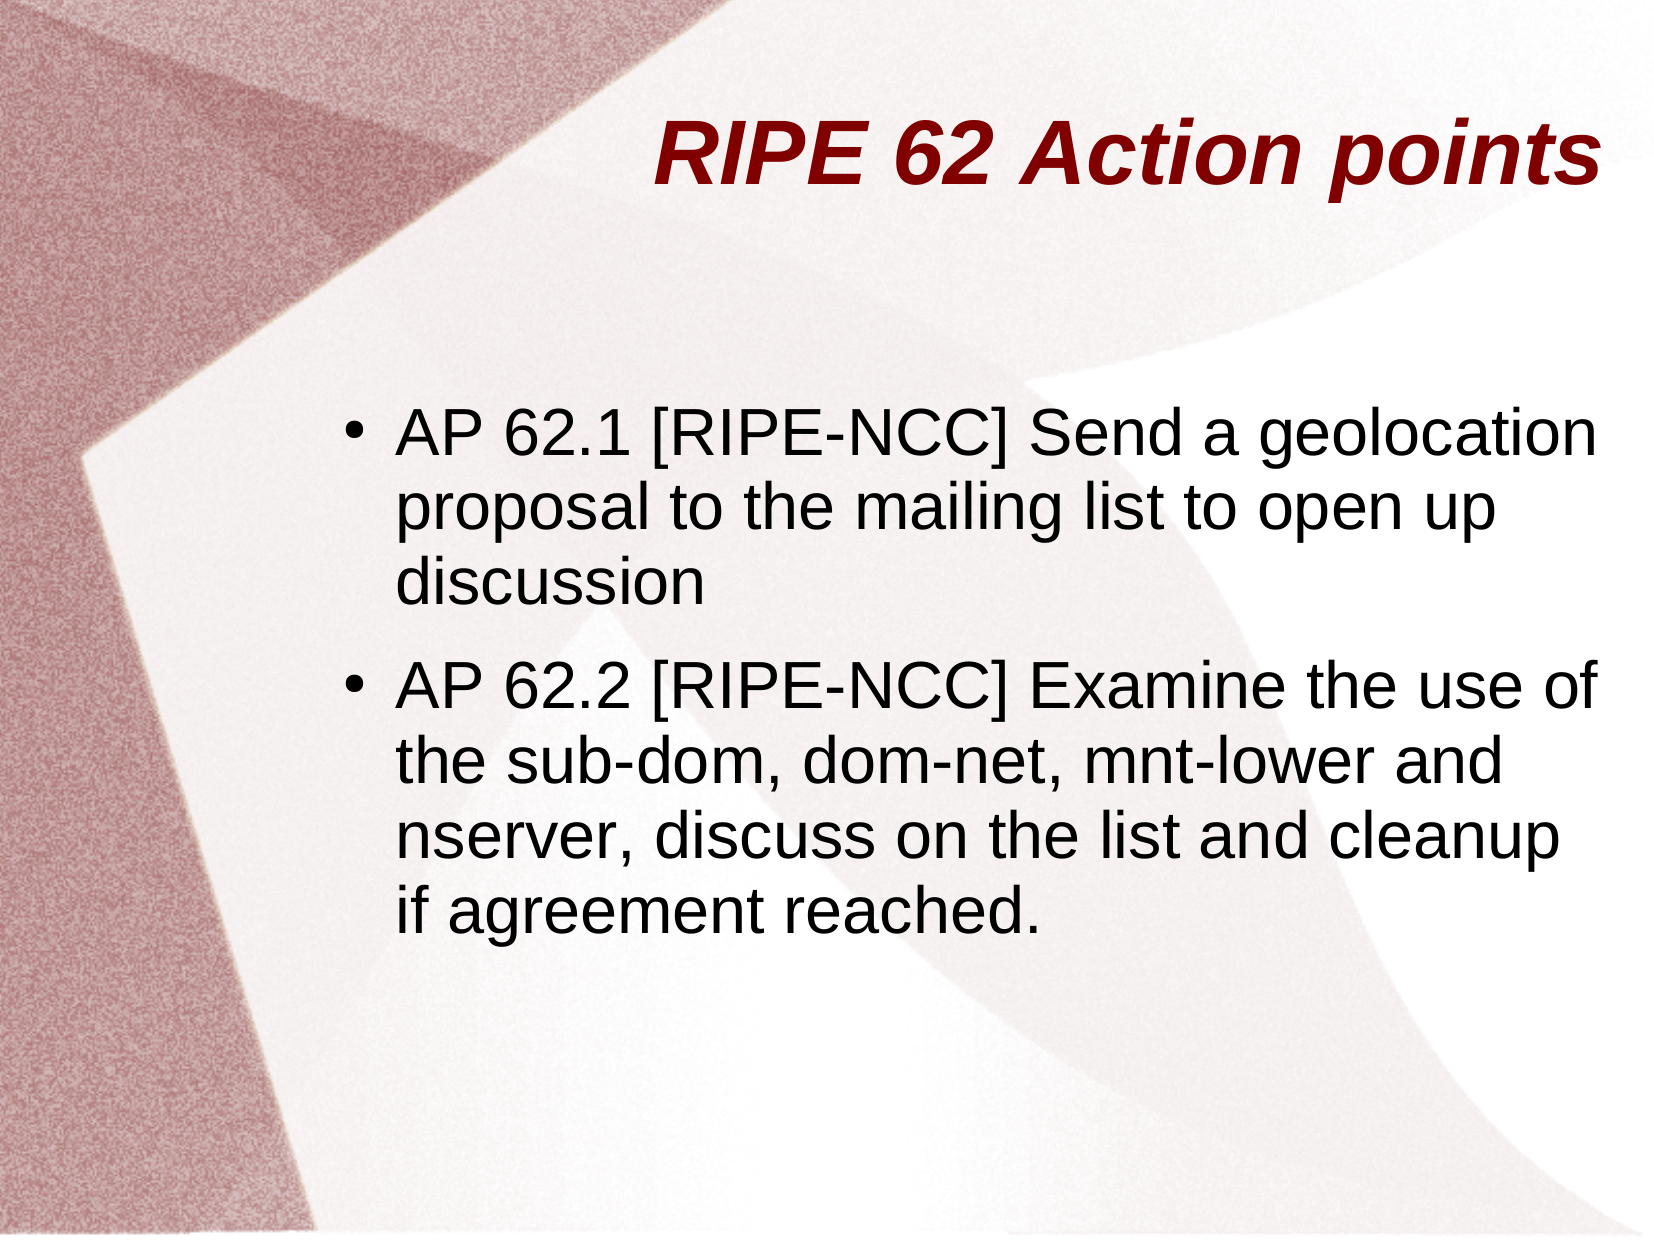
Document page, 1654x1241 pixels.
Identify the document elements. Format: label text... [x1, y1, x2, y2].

picture [0, 0, 1654, 1241]
list AP 62.1 [RIPE-NCC] Send a geolocation proposal to the mailing list to open up discussion AP 62.2 [RIPE-NCC] Examine the use of the sub-dom, dom-net, mnt-lower and nserver, discuss on the list and cleanup if agreement reached. [324, 290, 1601, 1052]
title RIPE 62 Action points [596, 56, 1607, 250]
